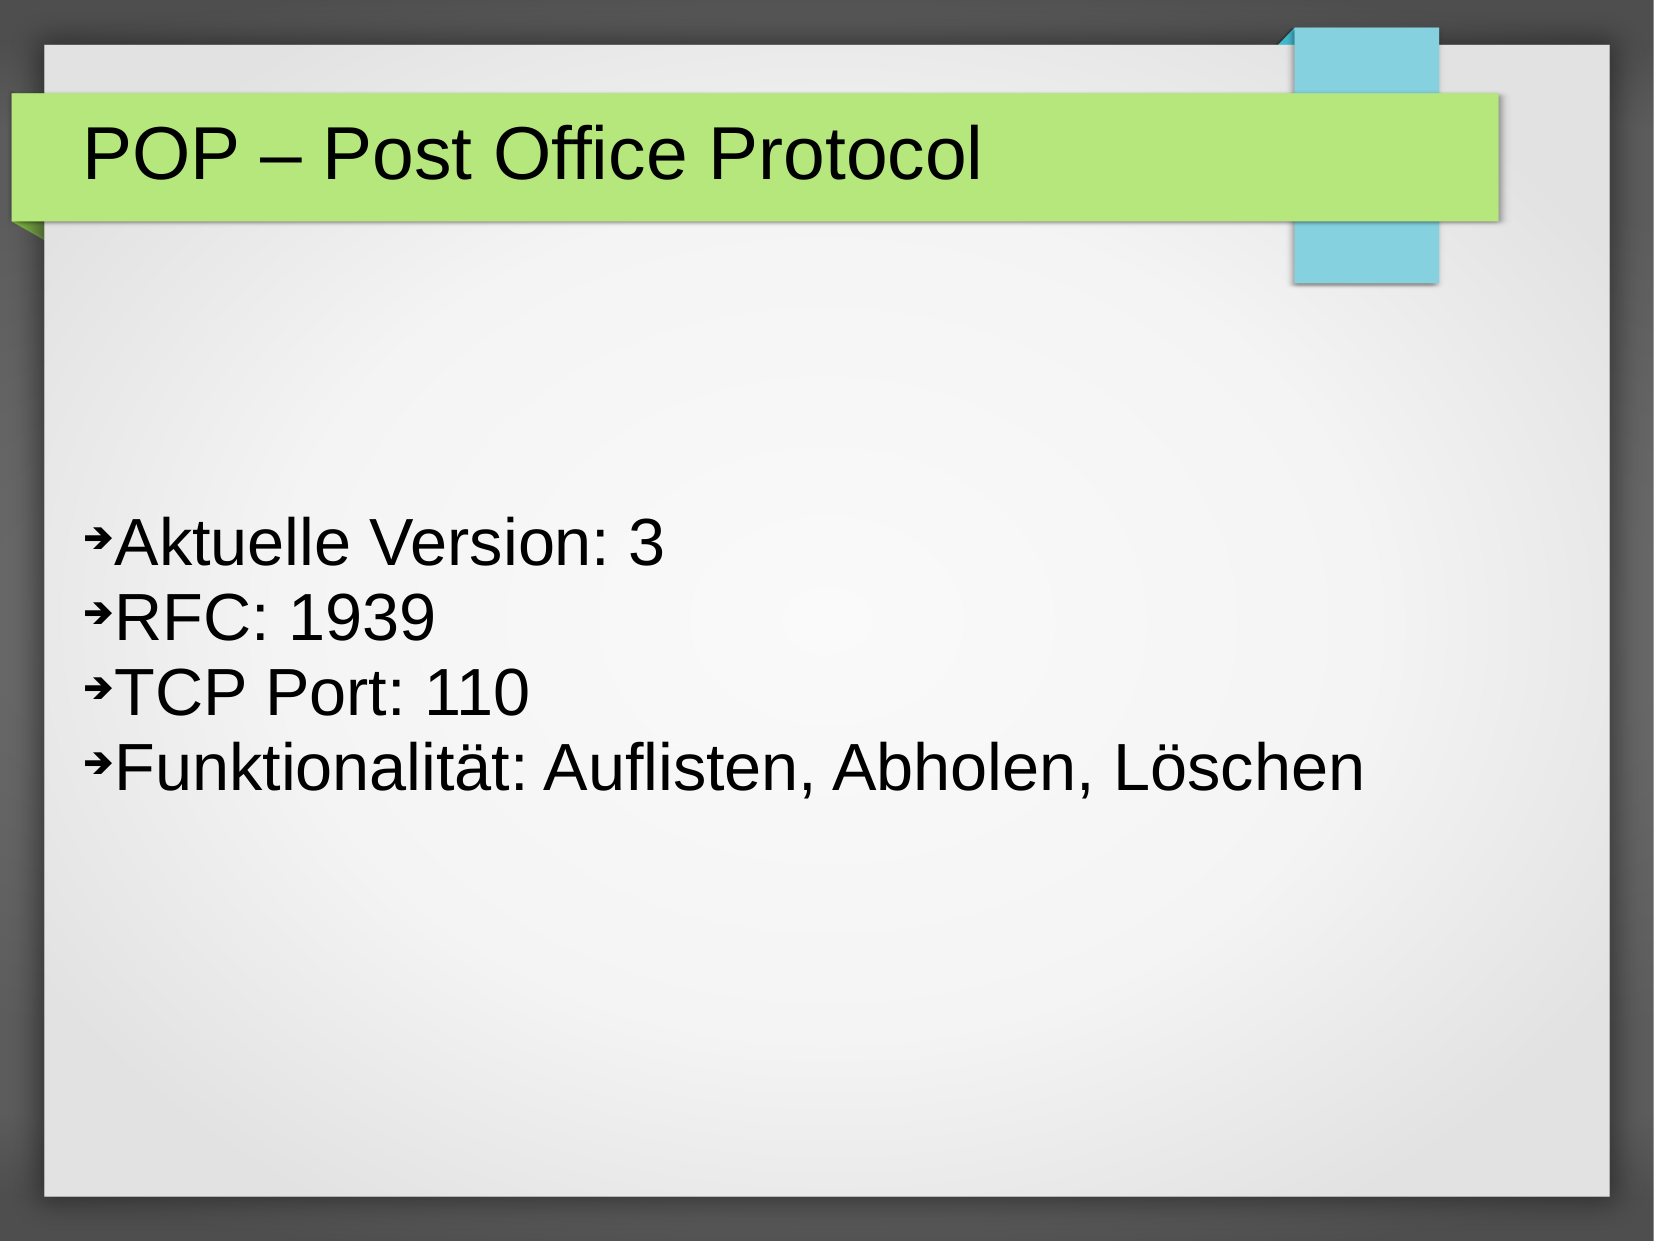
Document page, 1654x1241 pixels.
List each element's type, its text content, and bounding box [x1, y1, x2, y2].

picture [0, 0, 1654, 1241]
subtitle Aktuelle Version: 3 RFC: 1939 TCP Port: 110 Funktionalität: Auflisten, Abholen, Löschen [82, 295, 1571, 1015]
title POP – Post Office Protocol [82, 94, 1264, 213]
